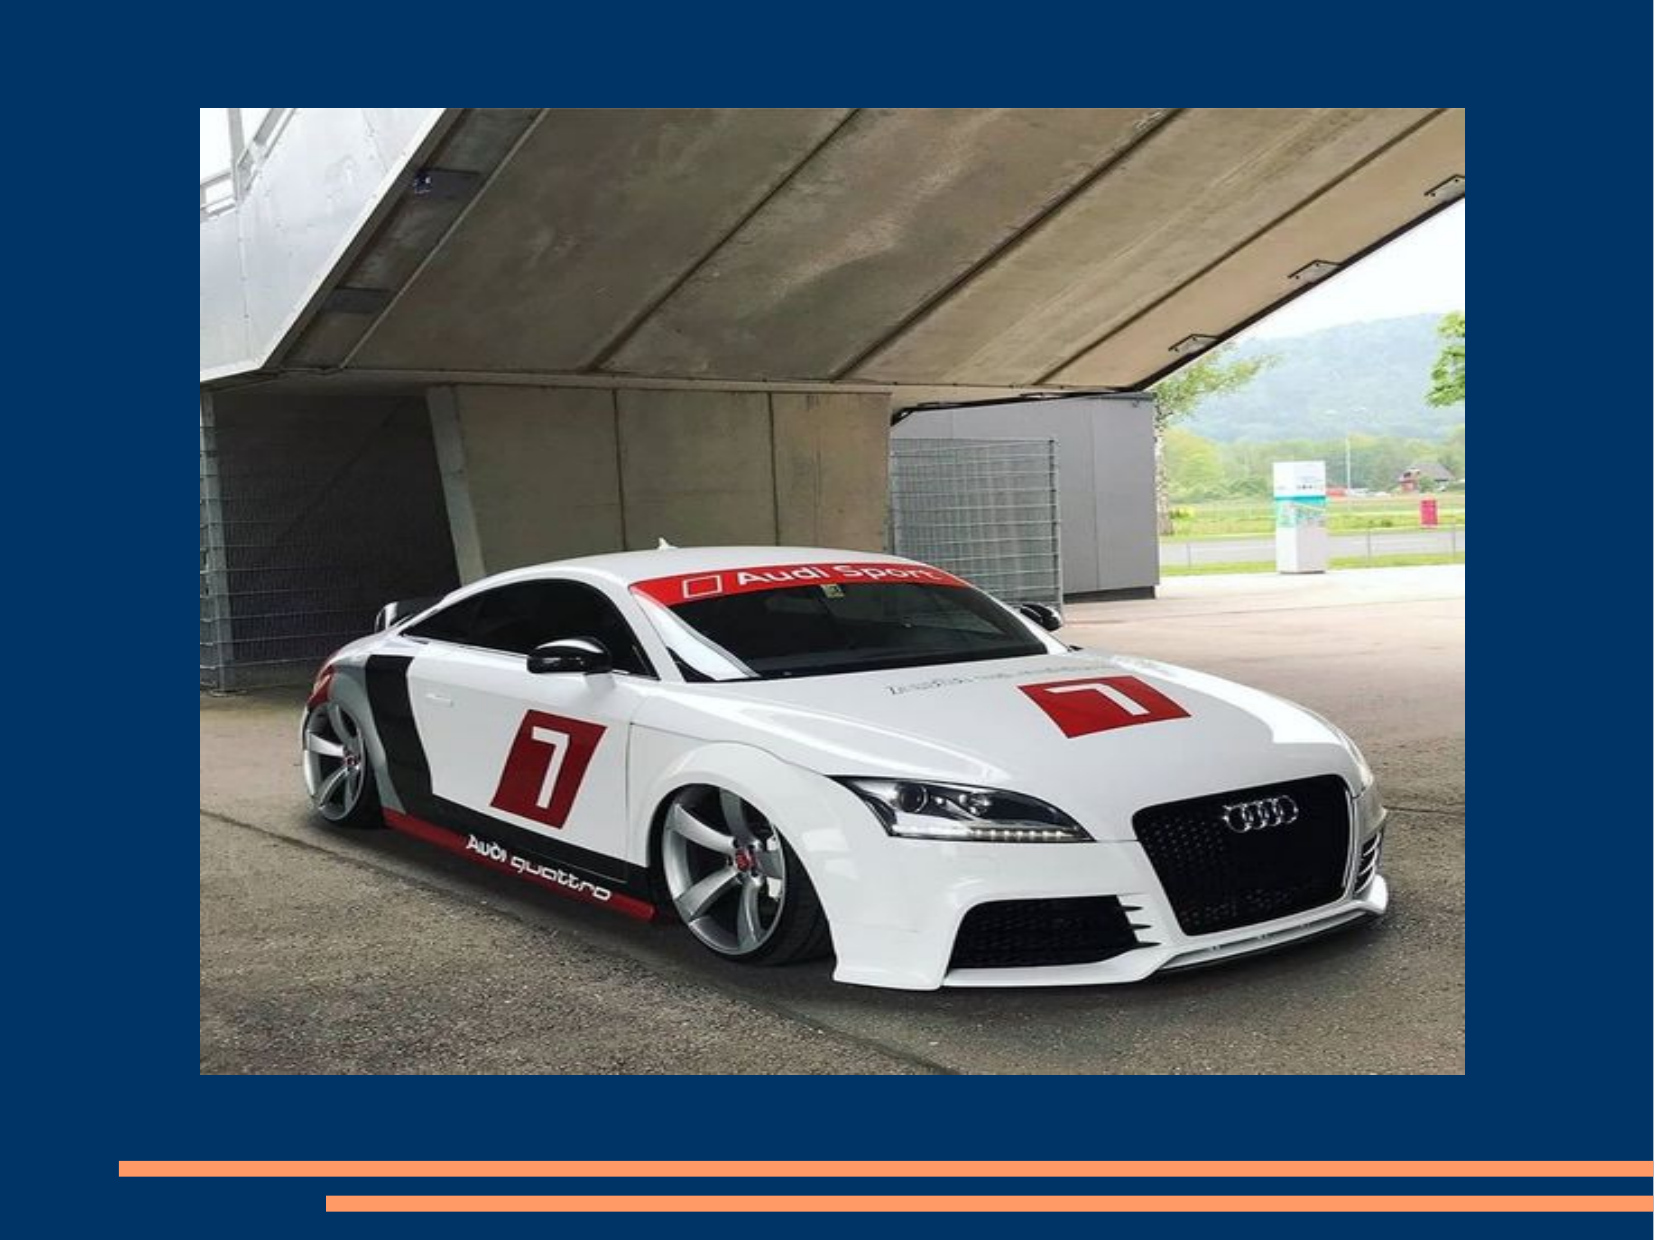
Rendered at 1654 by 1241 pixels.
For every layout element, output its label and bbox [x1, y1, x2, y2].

picture [200, 108, 1465, 1075]
